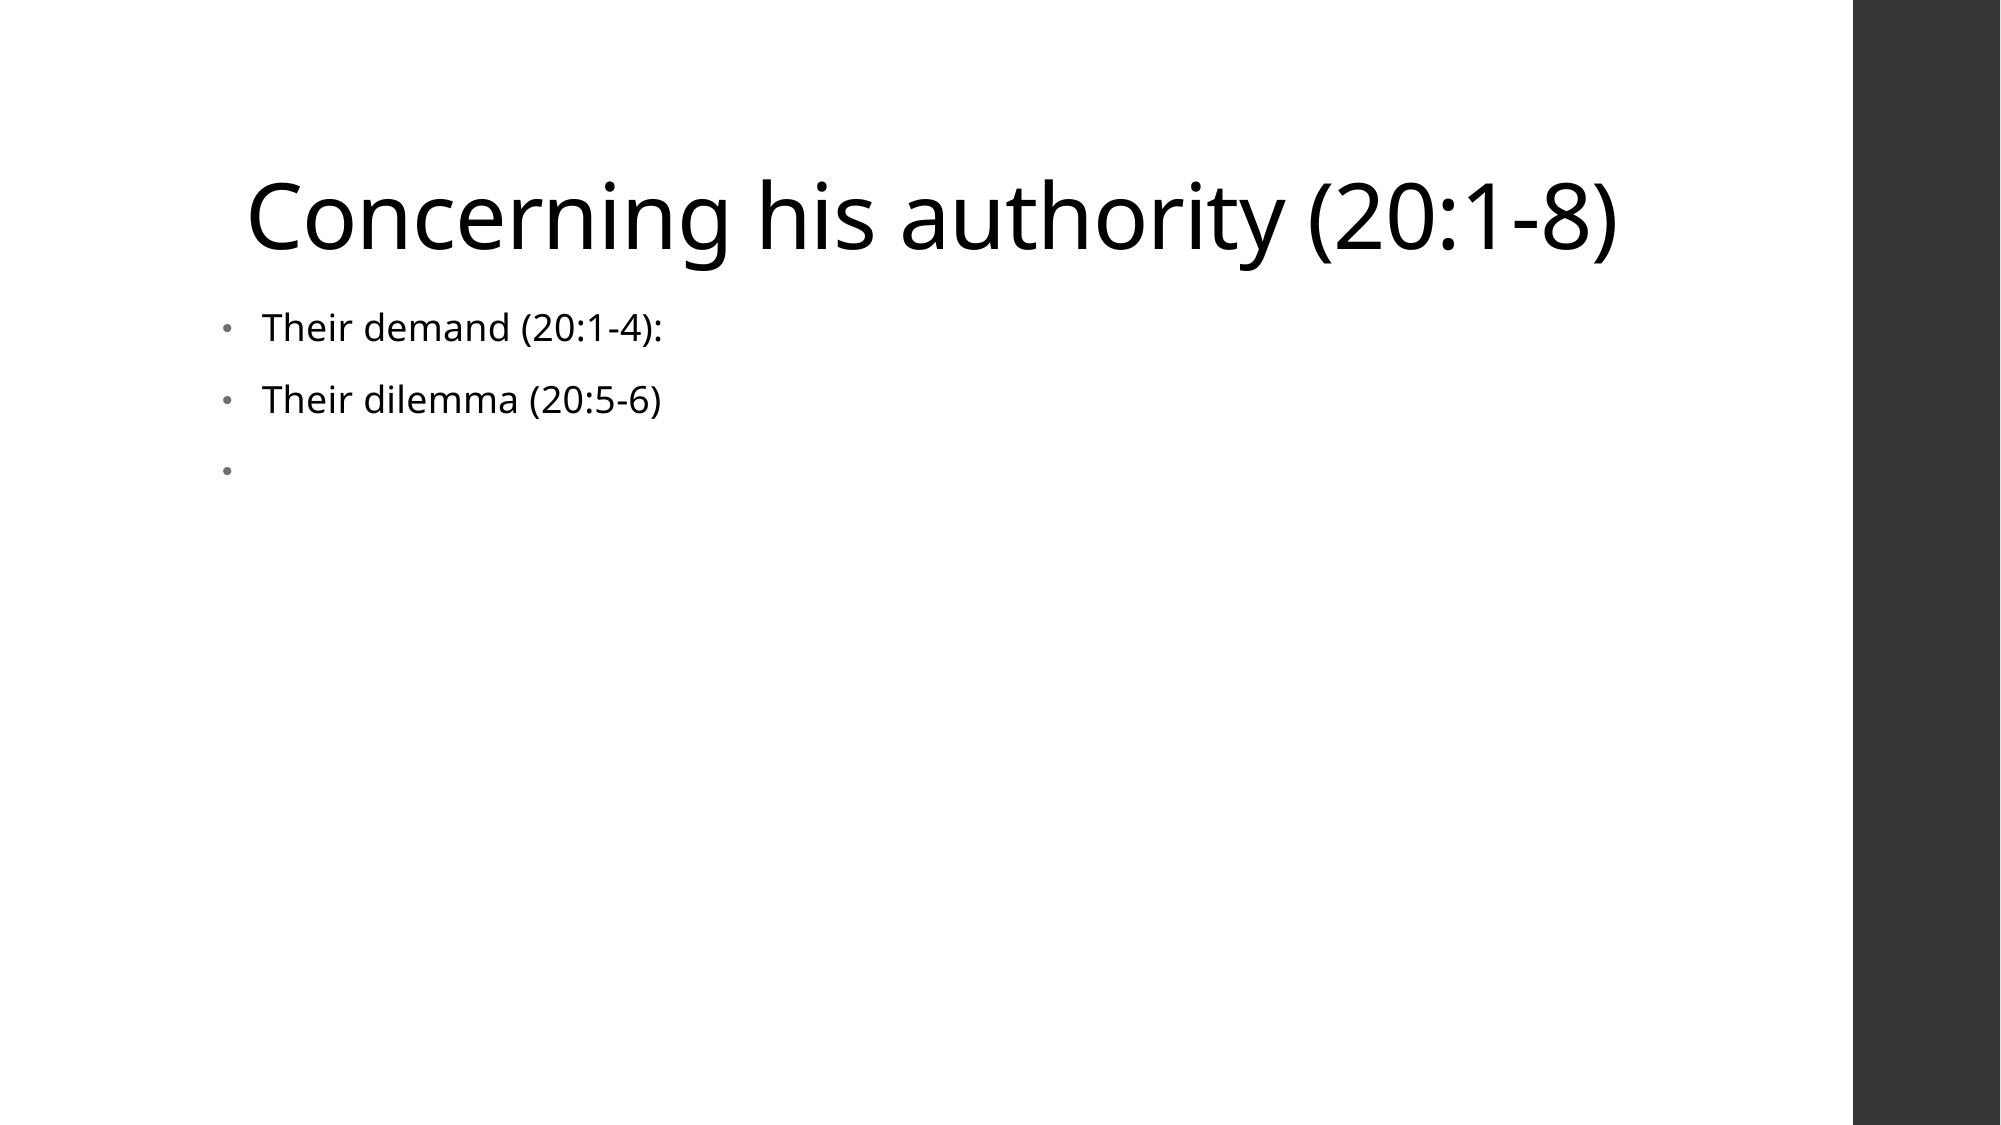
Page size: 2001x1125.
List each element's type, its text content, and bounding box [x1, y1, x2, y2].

title Concerning his authority (20:1-8) [206, 60, 1797, 278]
list Their demand (20:1-4): Their dilemma (20:5-6) [206, 299, 1617, 1014]
